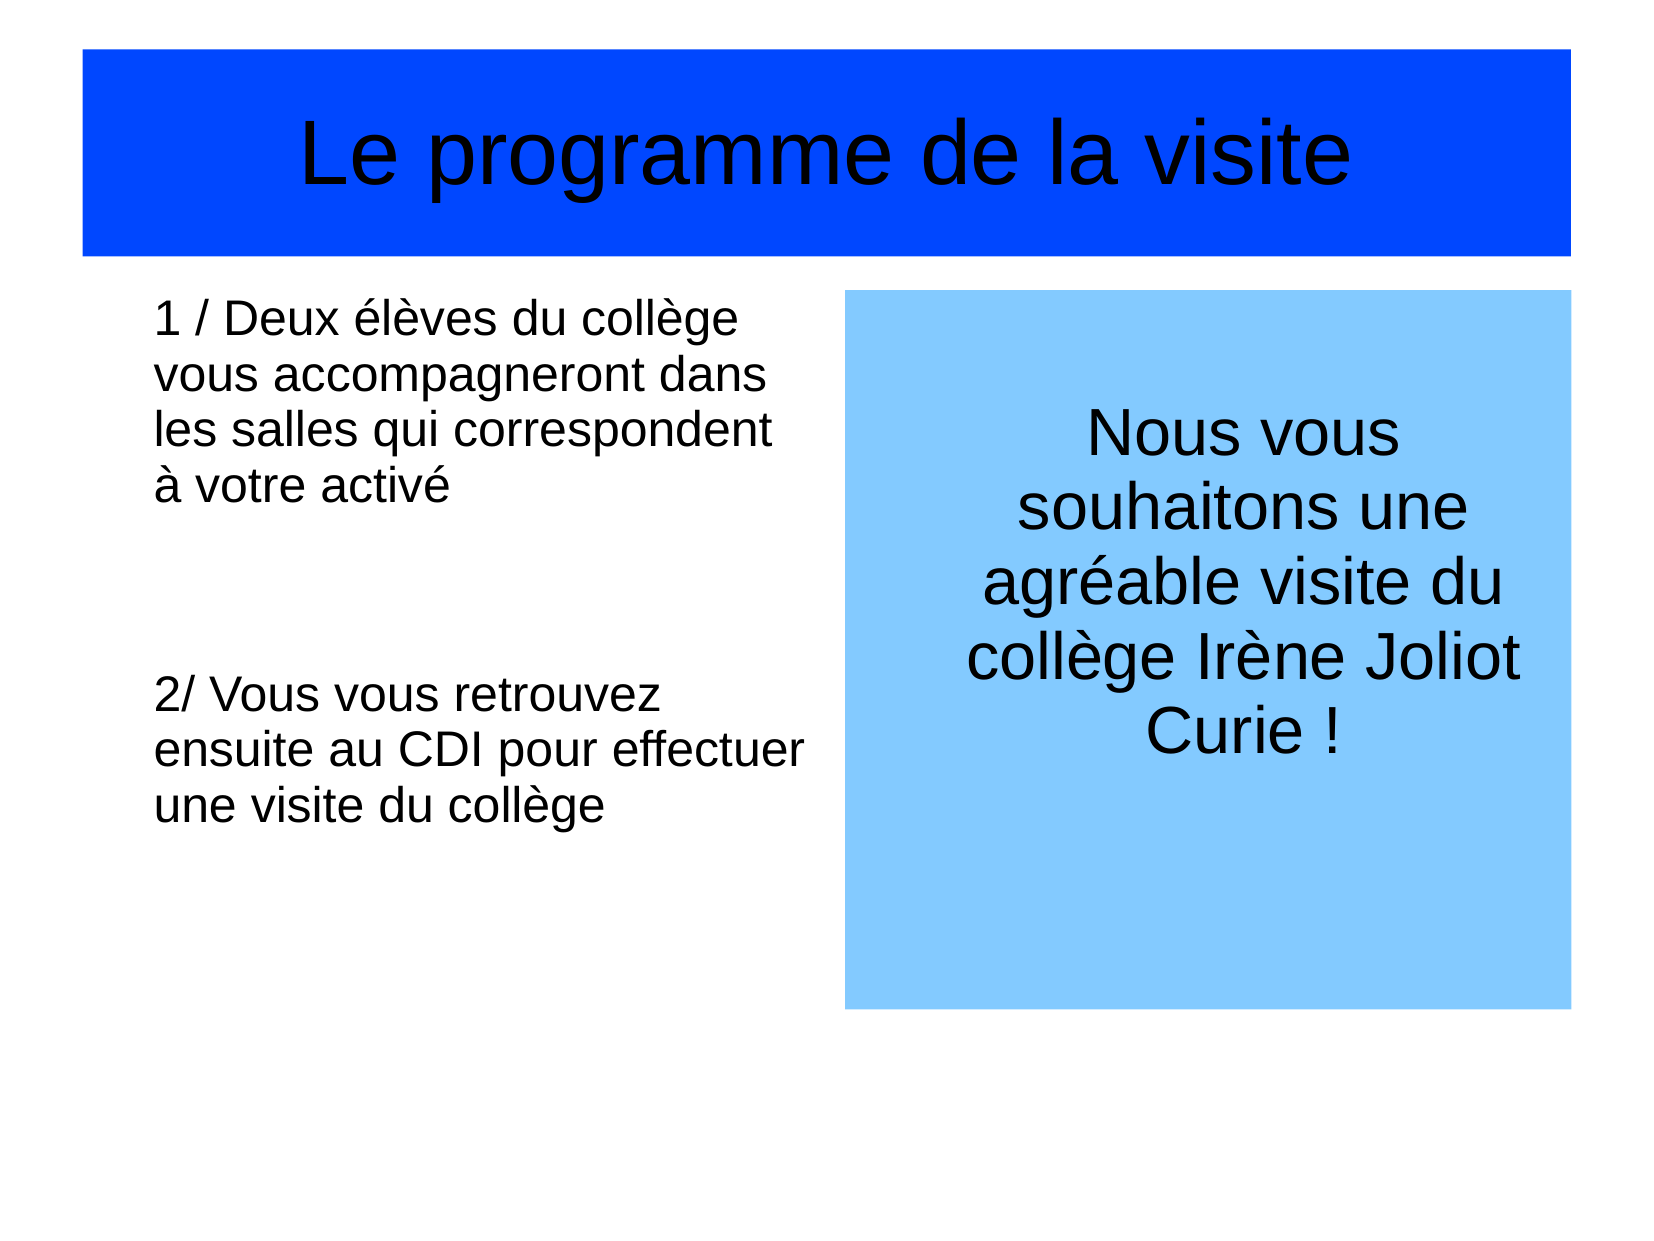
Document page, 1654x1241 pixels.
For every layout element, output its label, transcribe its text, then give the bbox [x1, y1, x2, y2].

title Le programme de la visite [82, 49, 1571, 257]
list 2/ Vous vous retrouvez ensuite au CDI pour effectuer une visite du collège [82, 665, 809, 1009]
list Nous vous souhaitons une agréable visite du collège Irène Joliot Curie ! [845, 290, 1572, 1010]
list 1 / Deux élèves du collège vous accompagneront dans les salles qui correspondent à votre activé [82, 290, 809, 634]
